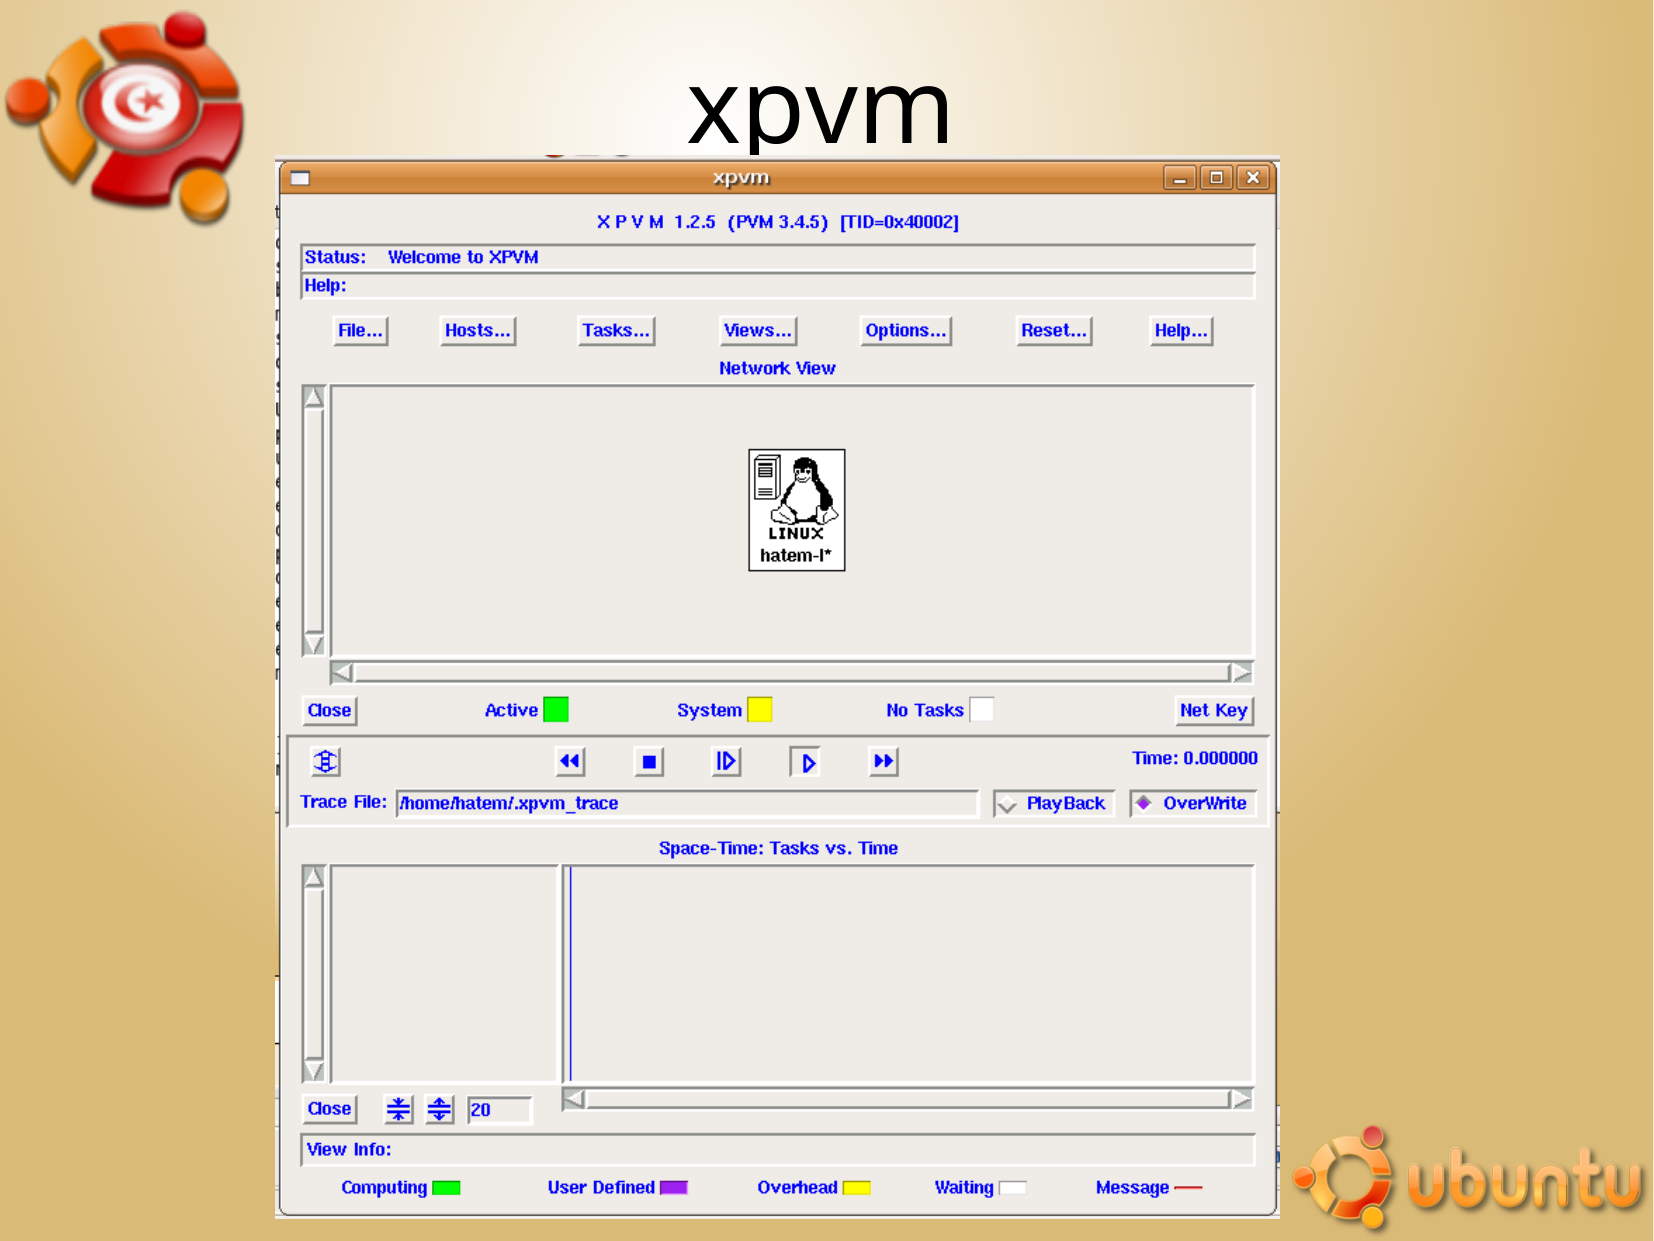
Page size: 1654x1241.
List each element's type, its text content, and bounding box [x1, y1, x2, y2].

picture [0, 0, 1654, 1241]
title xpvm [266, 0, 1565, 207]
